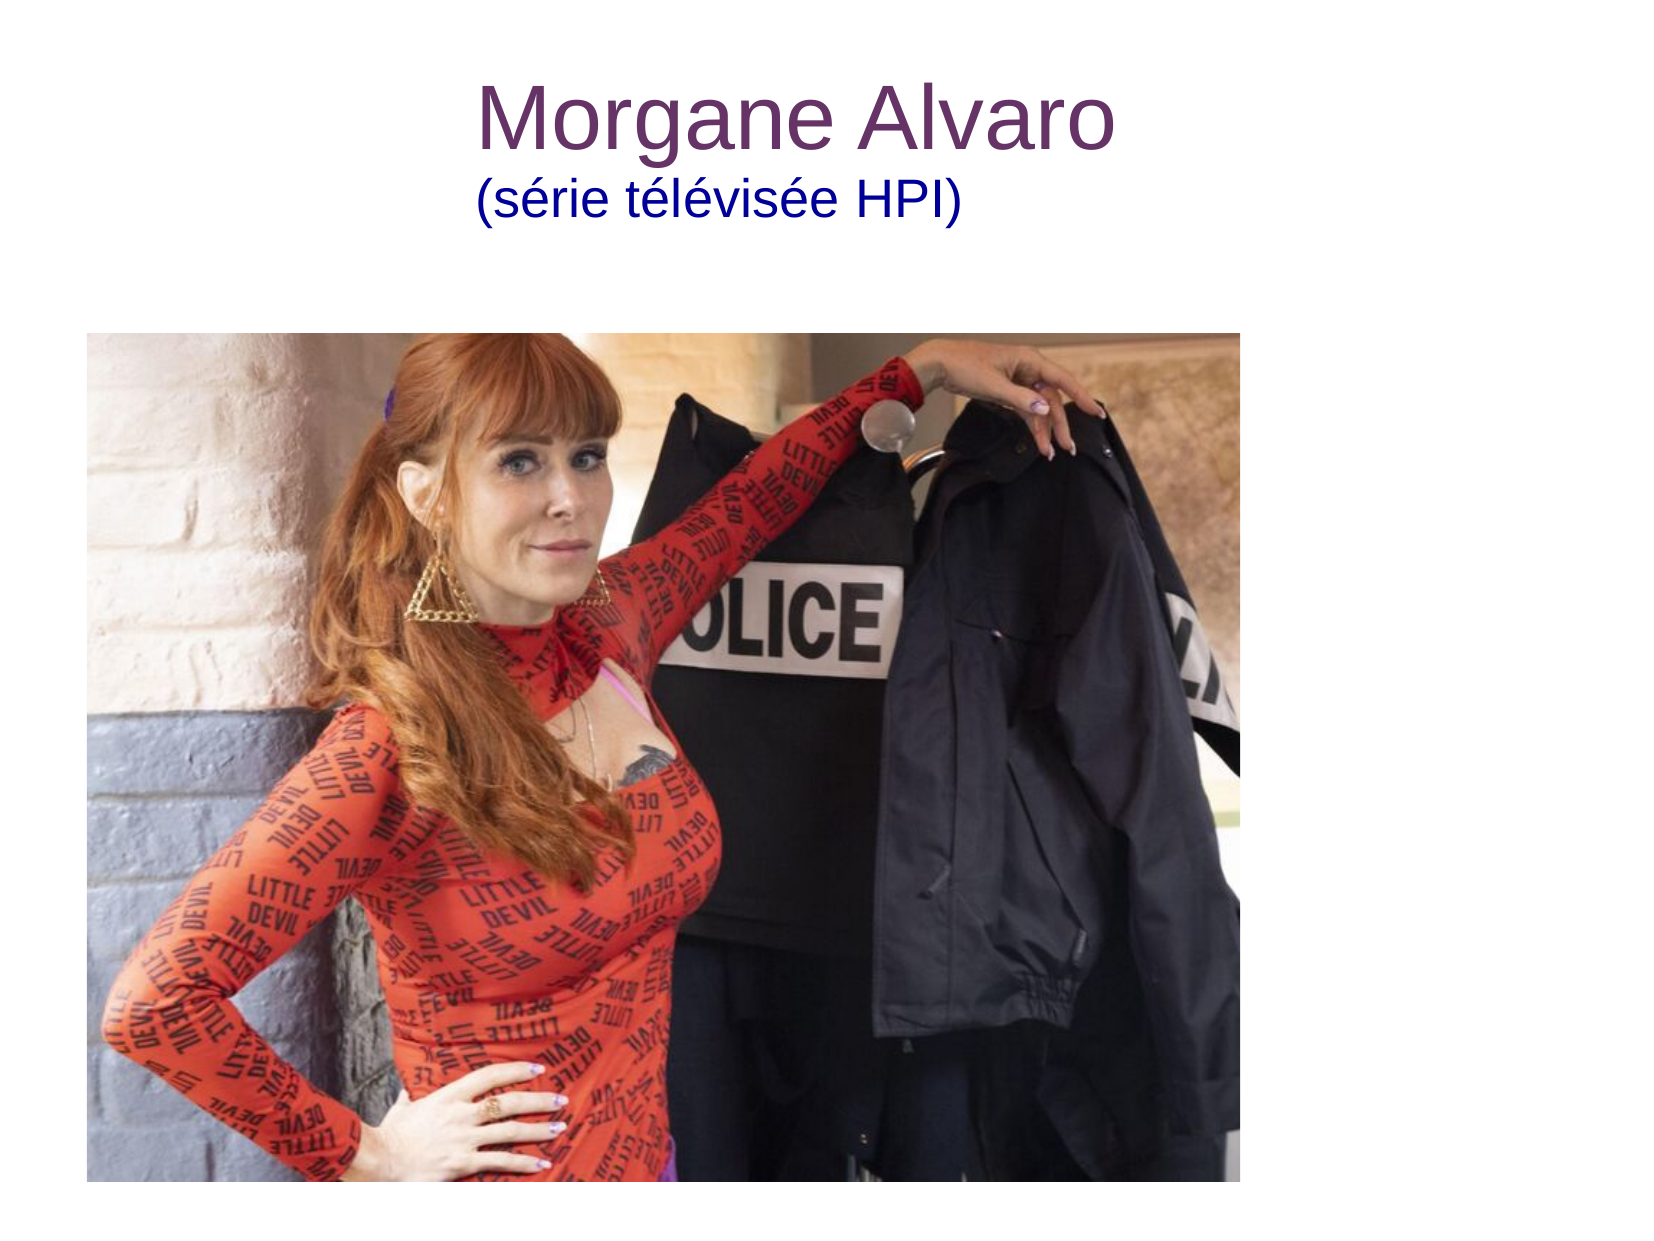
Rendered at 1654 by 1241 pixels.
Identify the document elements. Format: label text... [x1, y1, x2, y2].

text_box Morgane Alvaro (série télévisée HPI) [460, 59, 1288, 279]
picture [86, 333, 1241, 1182]
